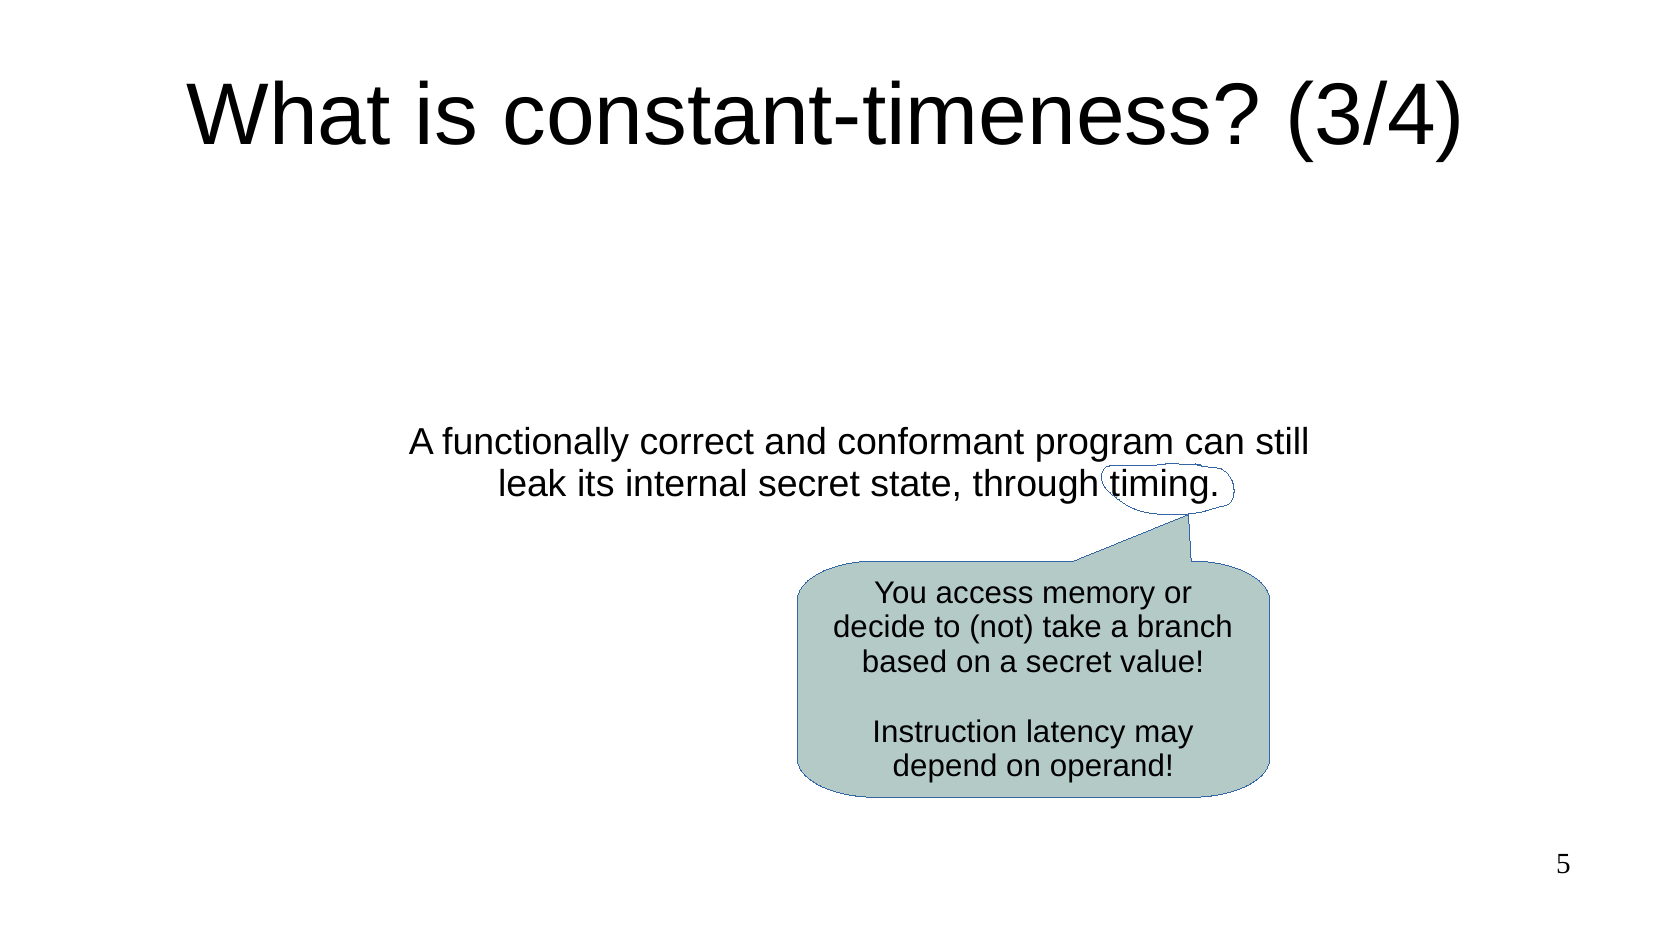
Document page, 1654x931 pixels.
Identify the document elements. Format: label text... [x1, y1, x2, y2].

title What is constant-timeness? (3/4) [82, 37, 1571, 193]
text_box You access memory or decide to (not) take a branch based on a secret value! Instruction latency may depend on operand! [797, 514, 1270, 798]
text_box A functionally correct and conformant program can still leak its internal secret state, through timing. [354, 413, 1329, 513]
